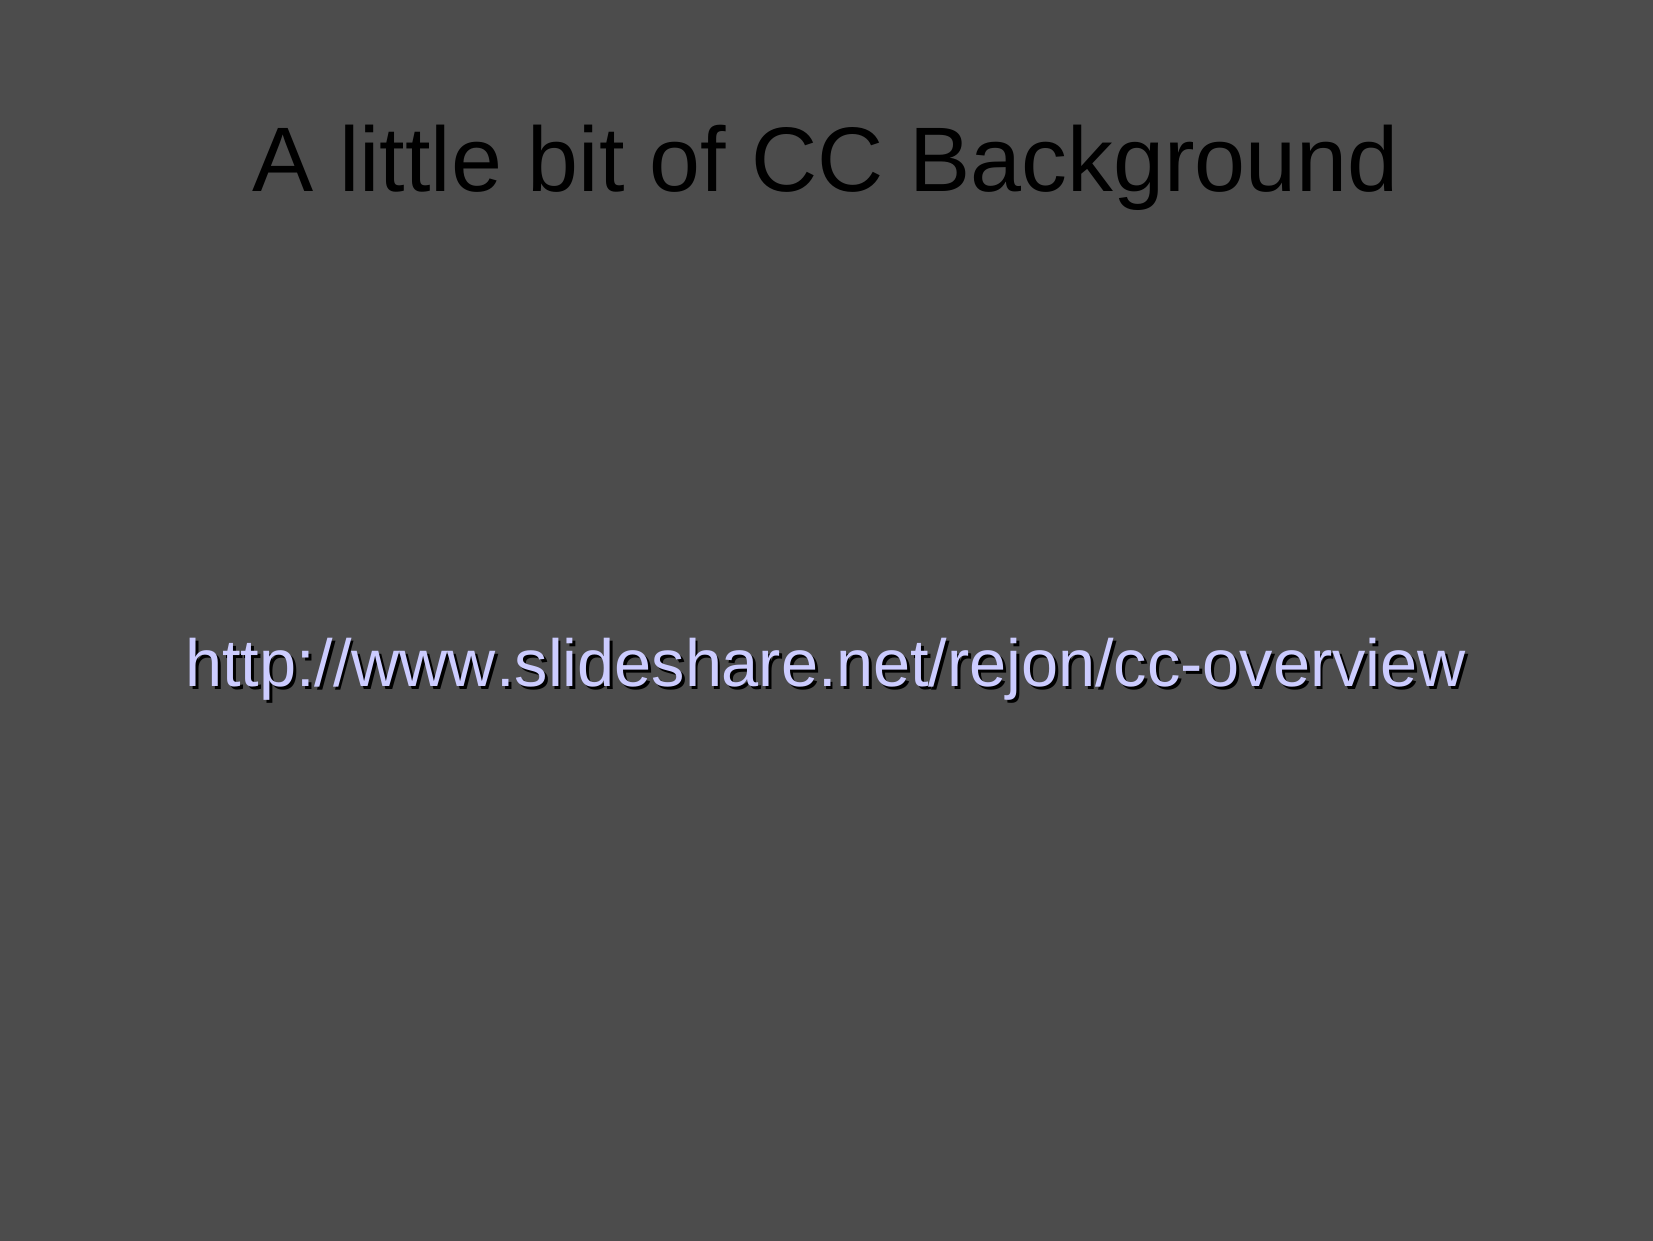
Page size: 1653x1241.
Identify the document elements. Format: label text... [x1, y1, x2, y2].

text_box http://www.slideshare.net/rejon/cc-overview [82, 297, 1571, 1102]
title A little bit of CC Background [82, 56, 1571, 250]
